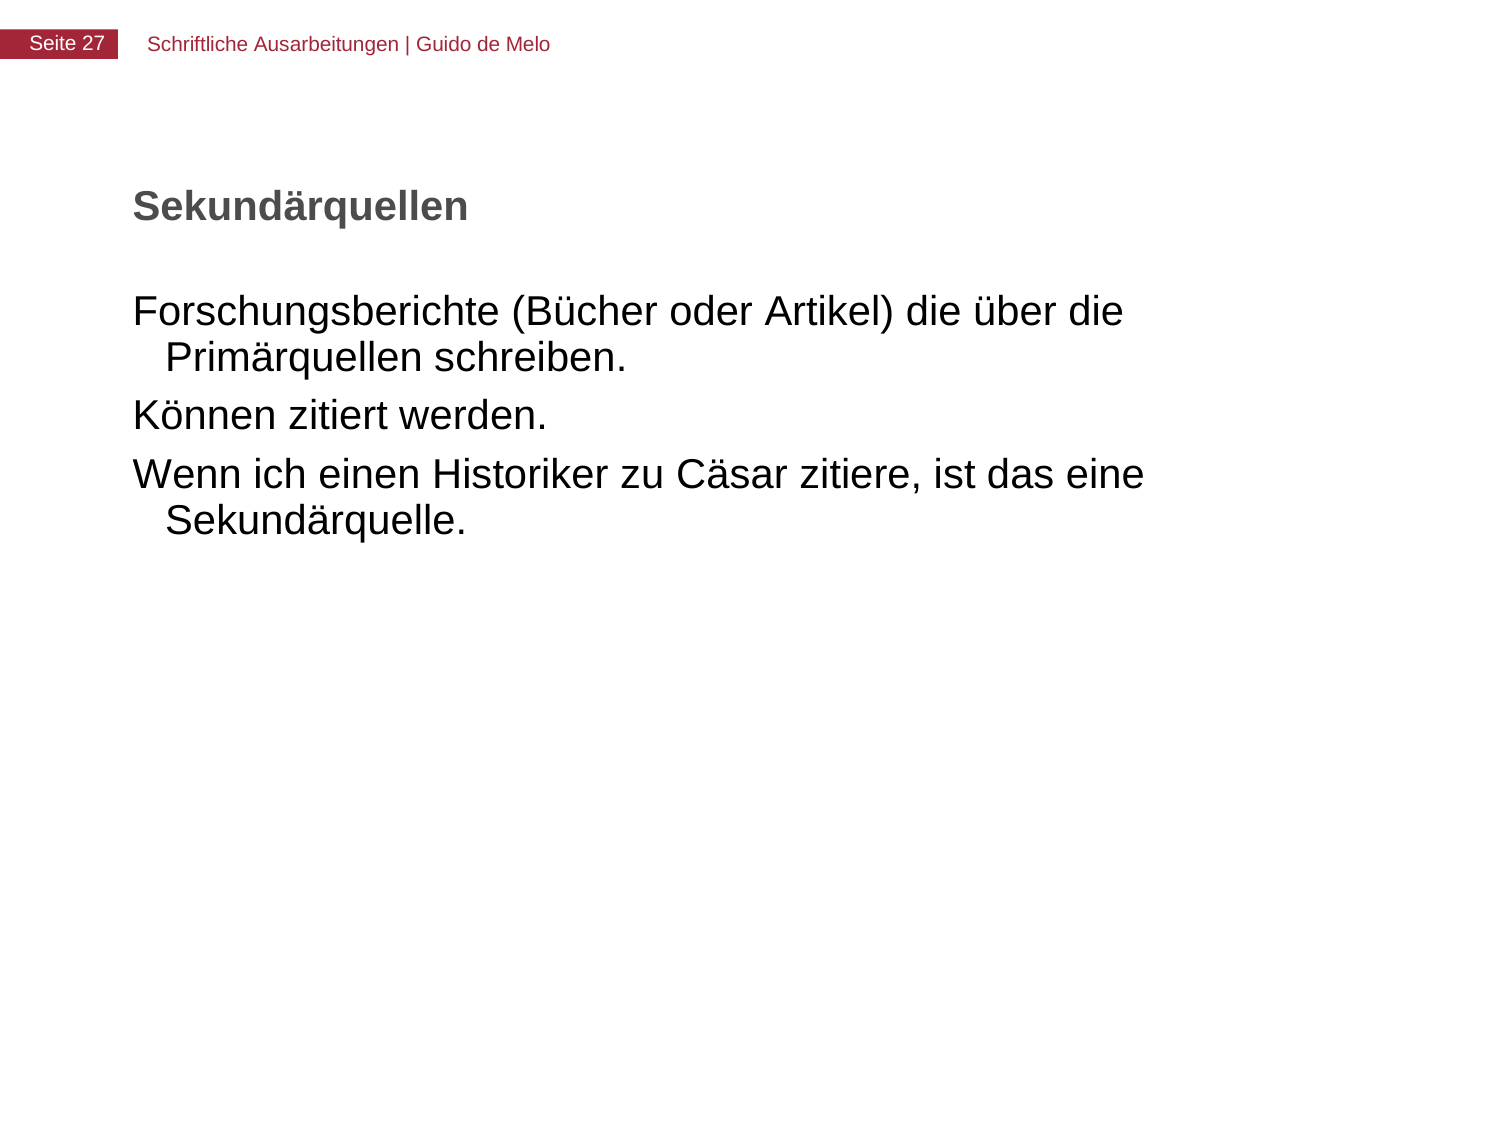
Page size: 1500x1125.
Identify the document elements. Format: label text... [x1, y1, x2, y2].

list Forschungsberichte (Bücher oder Artikel) die über die Primärquellen schreiben. Können zitiert werden. Wenn ich einen Historiker zu Cäsar zitiere, ist das eine Sekundärquelle. [132, 287, 1371, 888]
title Sekundärquellen [132, 149, 1413, 258]
